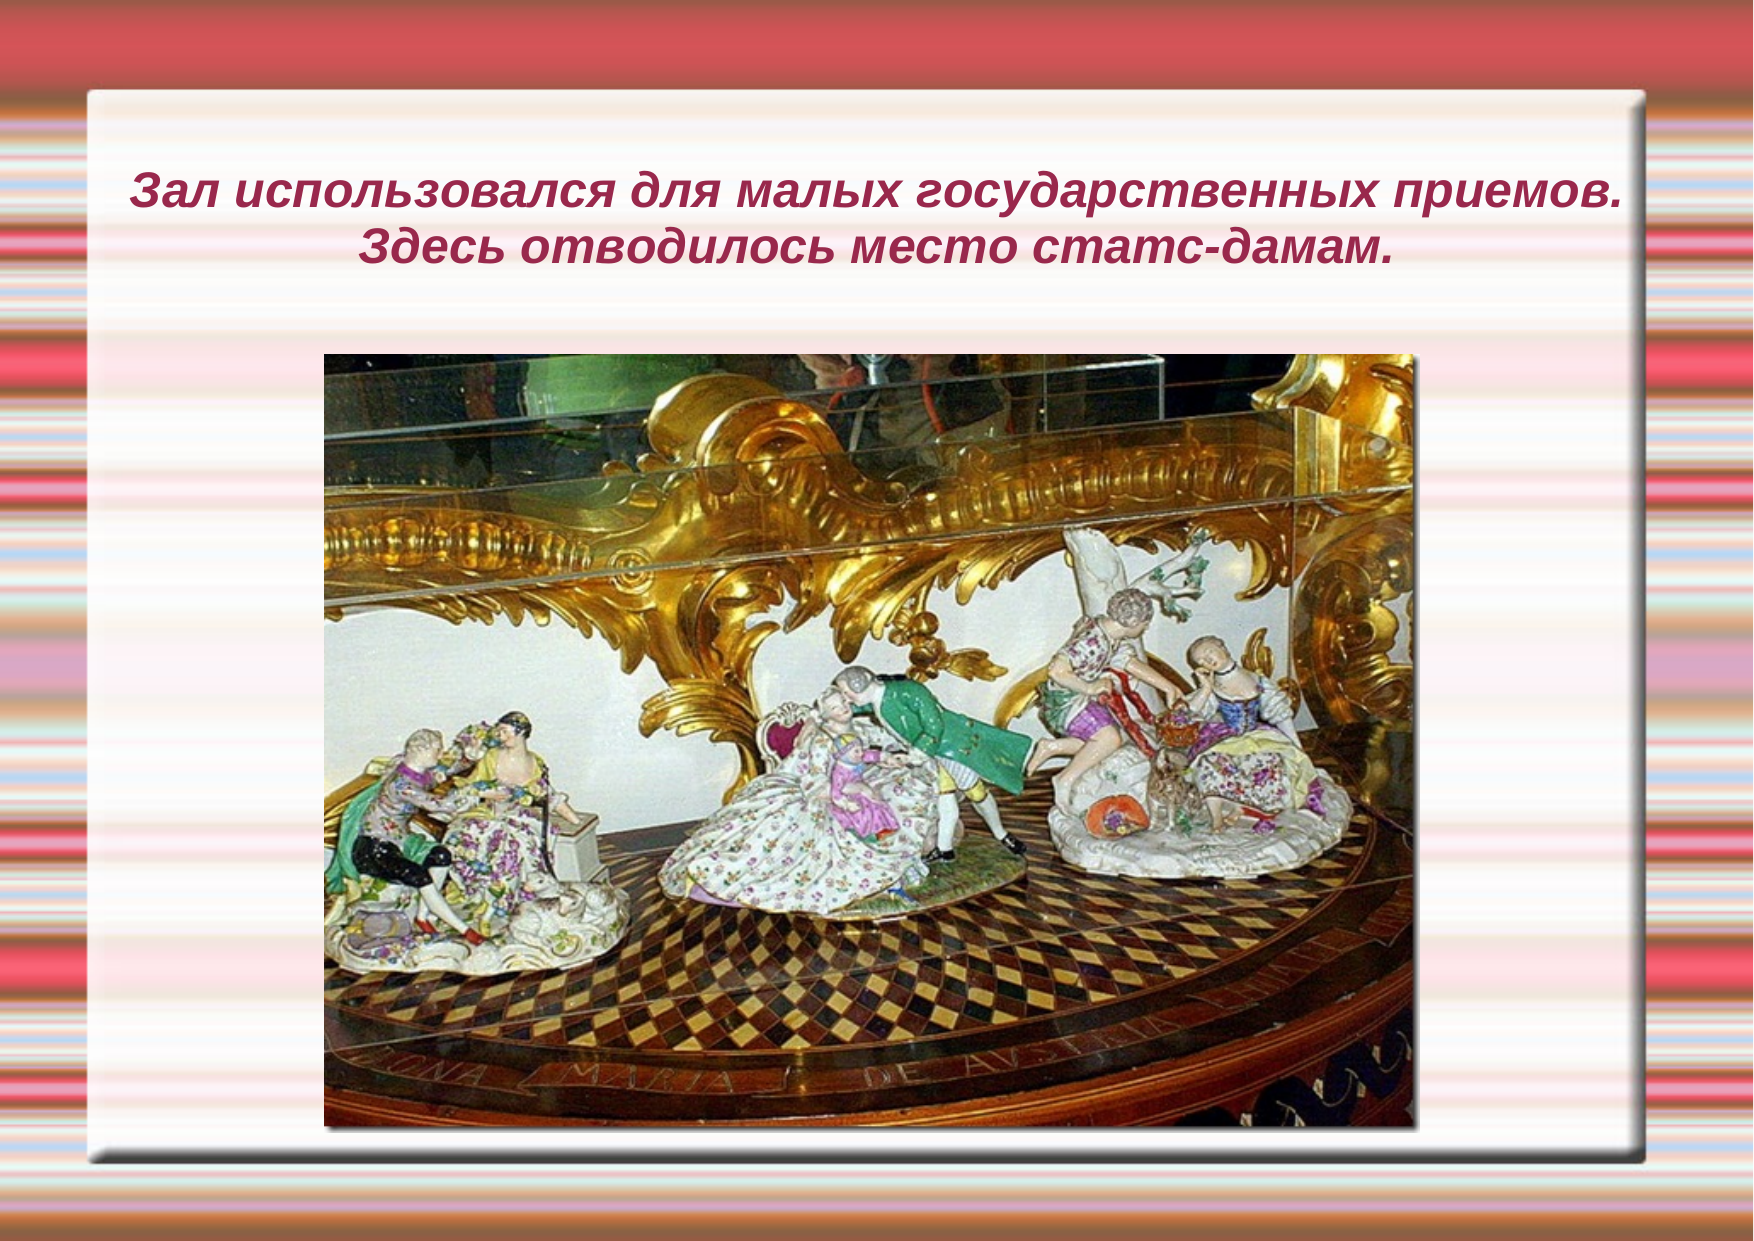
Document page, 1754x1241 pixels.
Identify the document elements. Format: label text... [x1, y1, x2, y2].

title Зал использовался для малых государственных приемов. Здесь отводилось место статс-дамам. [128, 114, 1627, 322]
picture [0, 0, 1754, 1241]
